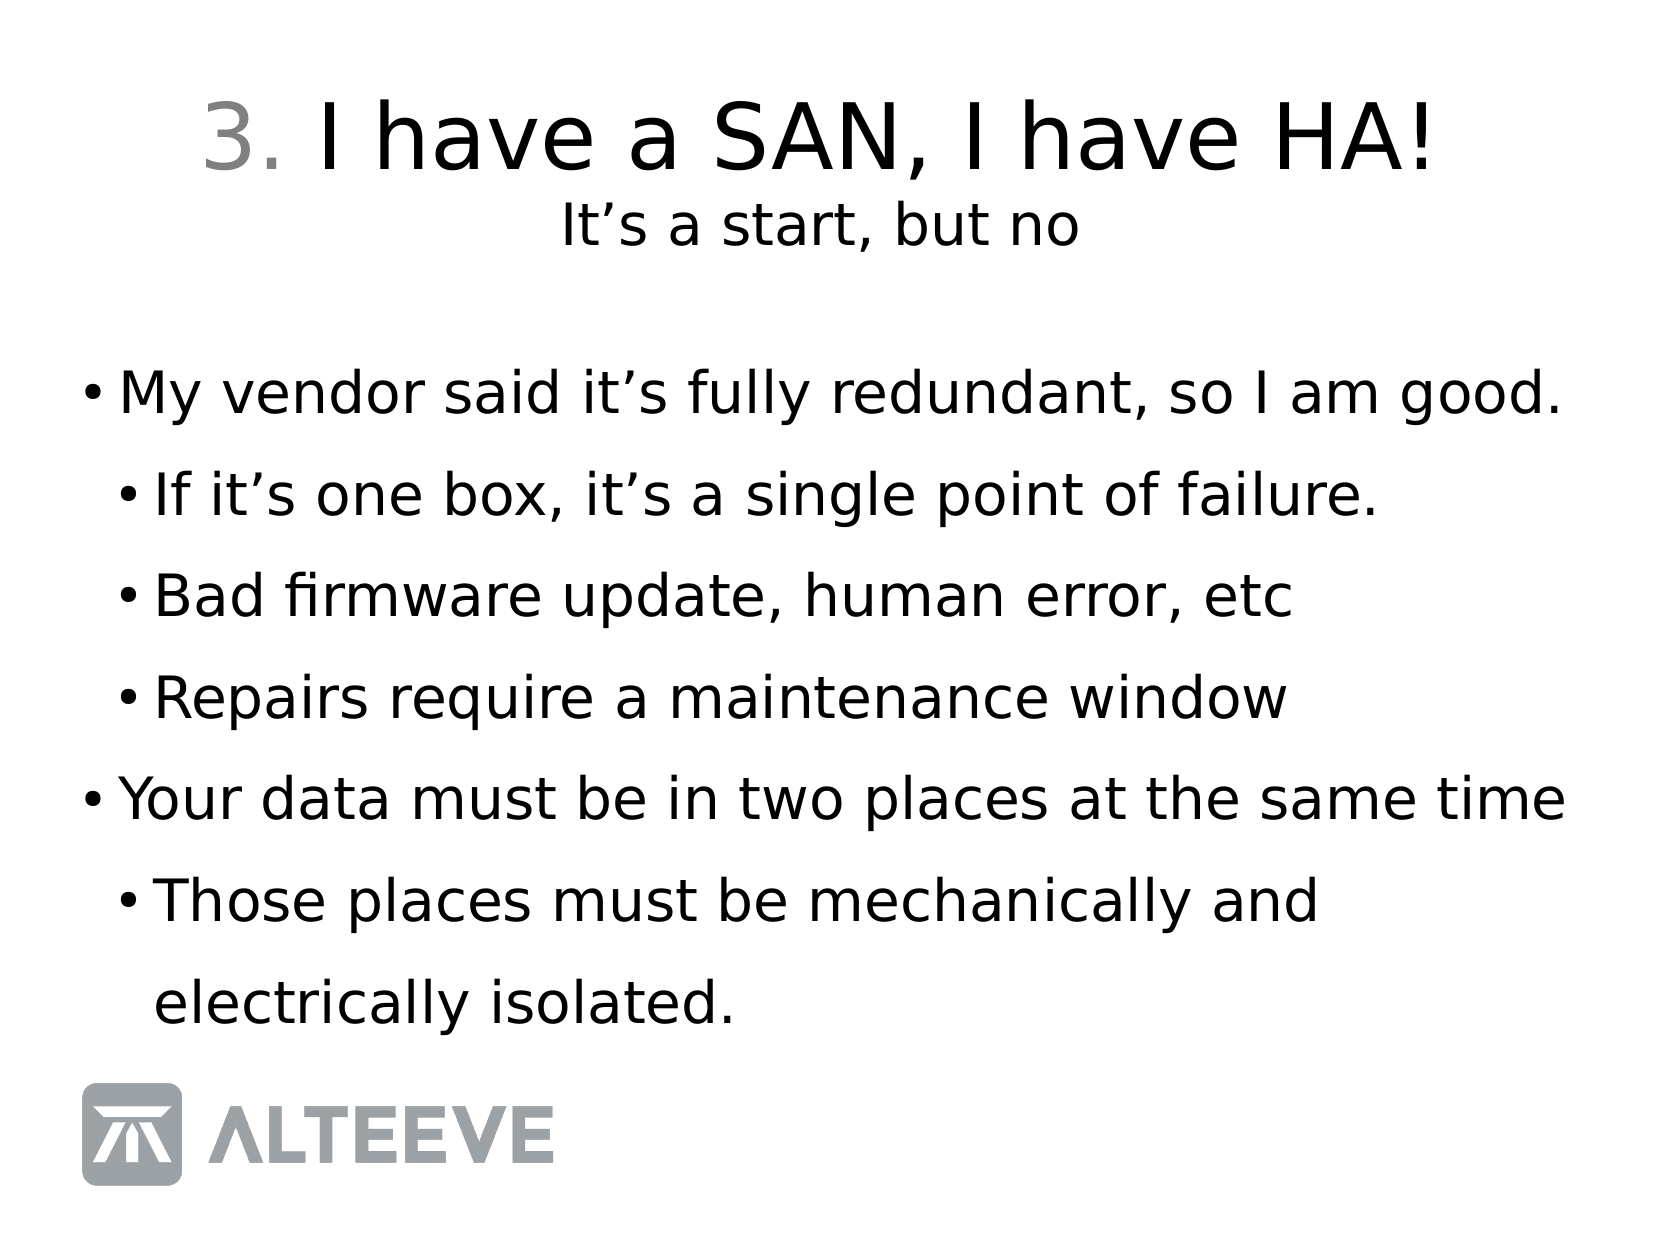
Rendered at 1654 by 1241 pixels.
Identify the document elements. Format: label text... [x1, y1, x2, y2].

picture [70, 1074, 566, 1193]
text_box 3. I have a SAN, I have HA! It’s a start, but no [59, 76, 1583, 374]
subtitle My vendor said it’s fully redundant, so I am good. If it’s one box, it’s a single point of failure. Bad firmware update, human error, etc Repairs require a maintenance window Your data must be in two places at the same time Those places must be mechanically and electrically isolated. [82, 374, 1571, 1039]
